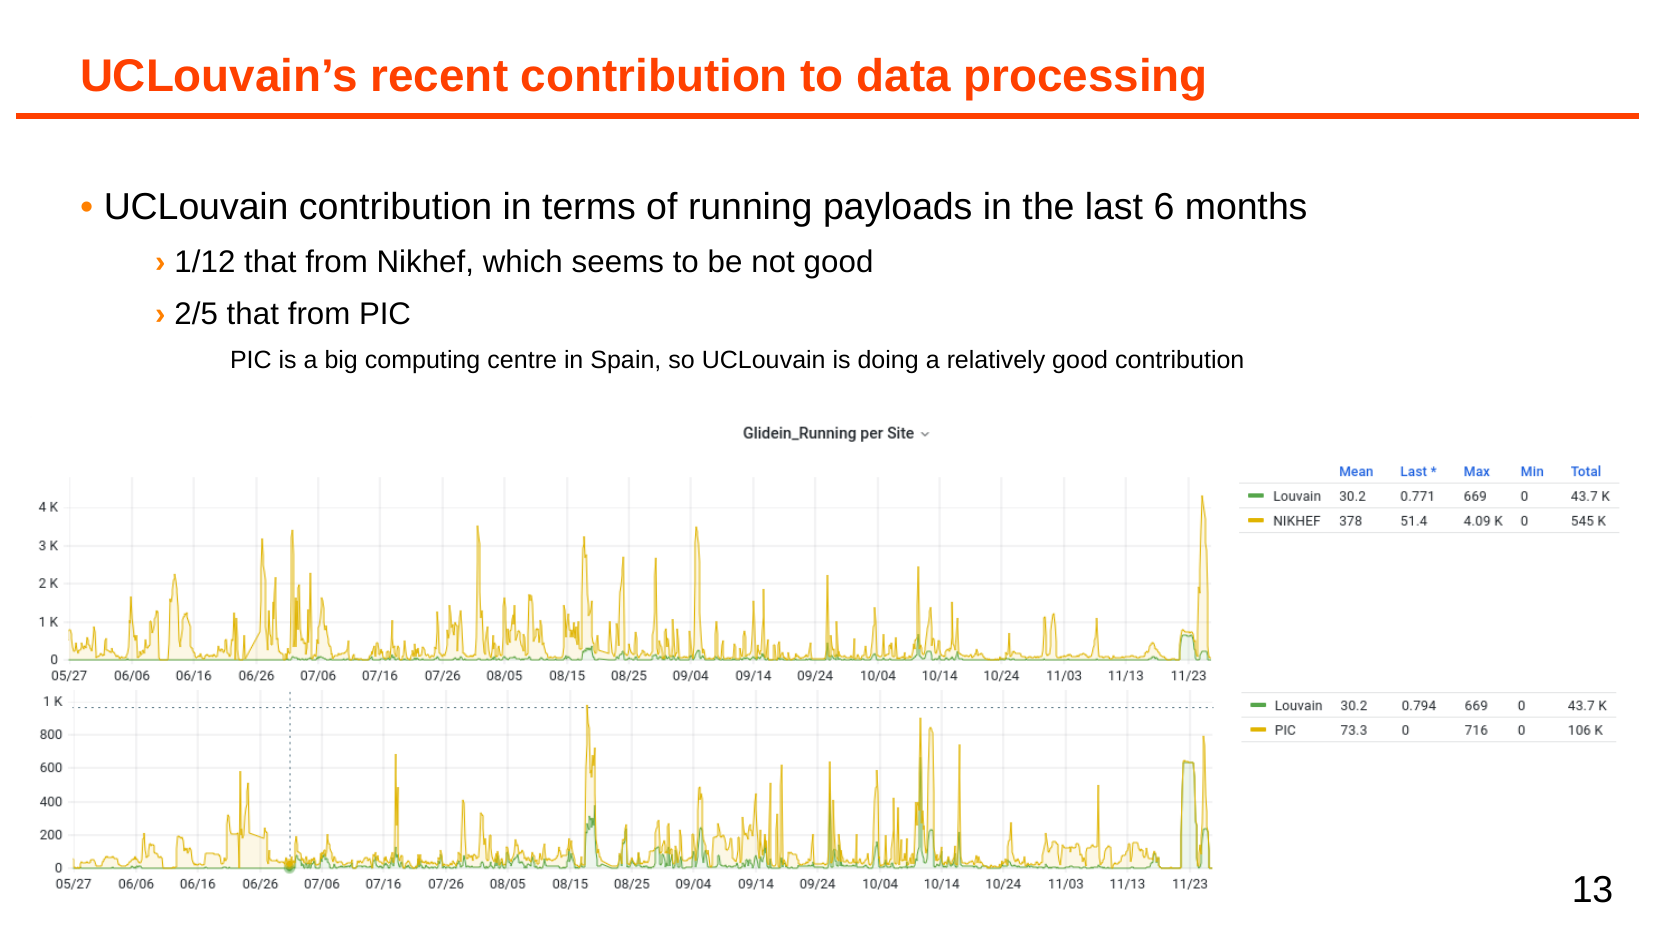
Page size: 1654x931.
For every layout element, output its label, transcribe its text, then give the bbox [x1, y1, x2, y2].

text_box UCLouvain’s recent contribution to data processing • UCLouvain contribution in terms of running payloads in the last 6 months › 1/12 that from Nikhef, which seems to be not good › 2/5 that from PIC PIC is a big computing centre in Spain, so UCLouvain is doing a relatively good contribution [65, 42, 1587, 113]
text_box 13 [1557, 861, 1639, 919]
text_box UCLouvain’s recent contribution to data processing • UCLouvain contribution in terms of running payloads in the last 6 months › 1/12 that from Nikhef, which seems to be not good › 2/5 that from PIC PIC is a big computing centre in Spain, so UCLouvain is doing a relatively good contribution [65, 119, 1587, 416]
picture [30, 416, 1625, 896]
